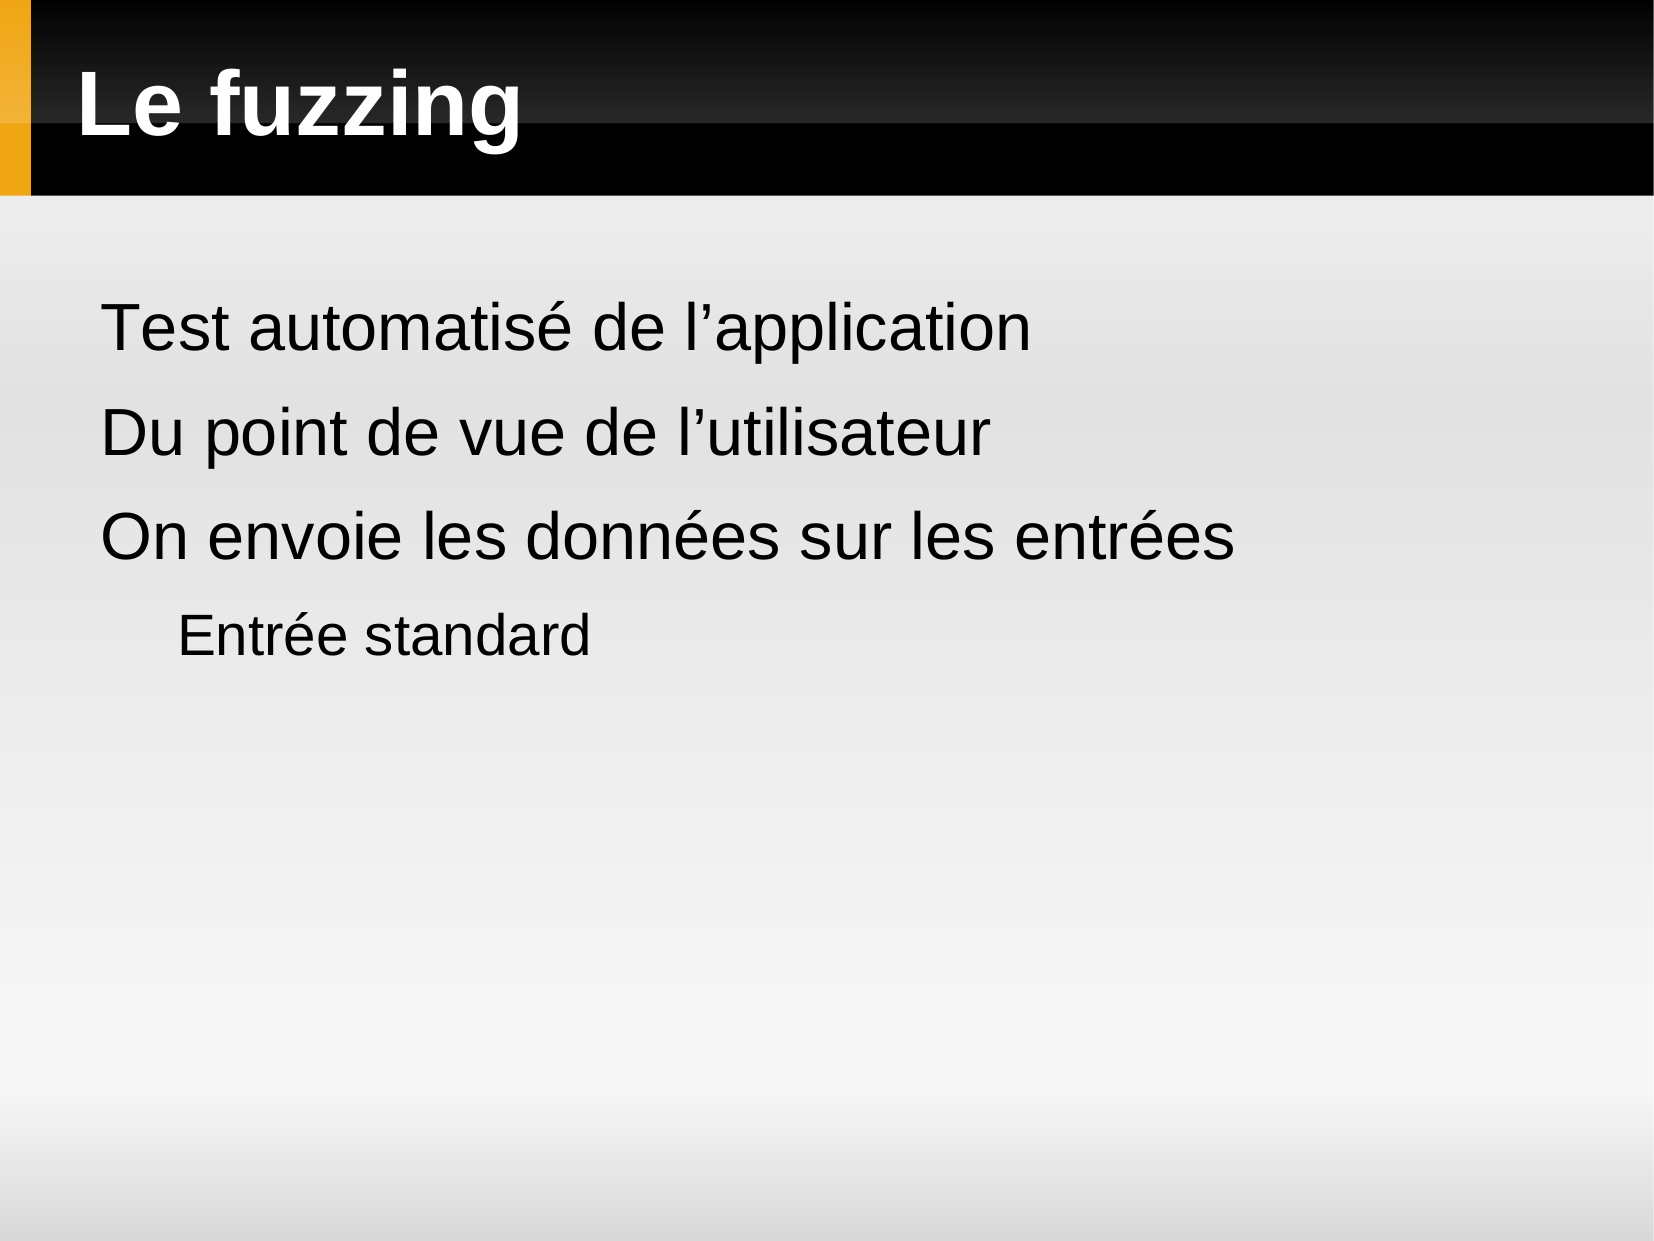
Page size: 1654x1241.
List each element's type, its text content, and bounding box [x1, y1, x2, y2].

title Le fuzzing [76, 7, 1565, 200]
list Test automatisé de l’application Du point de vue de l’utilisateur On envoie les données sur les entrées Entrée standard [82, 290, 1571, 1094]
picture [0, 0, 1654, 1241]
